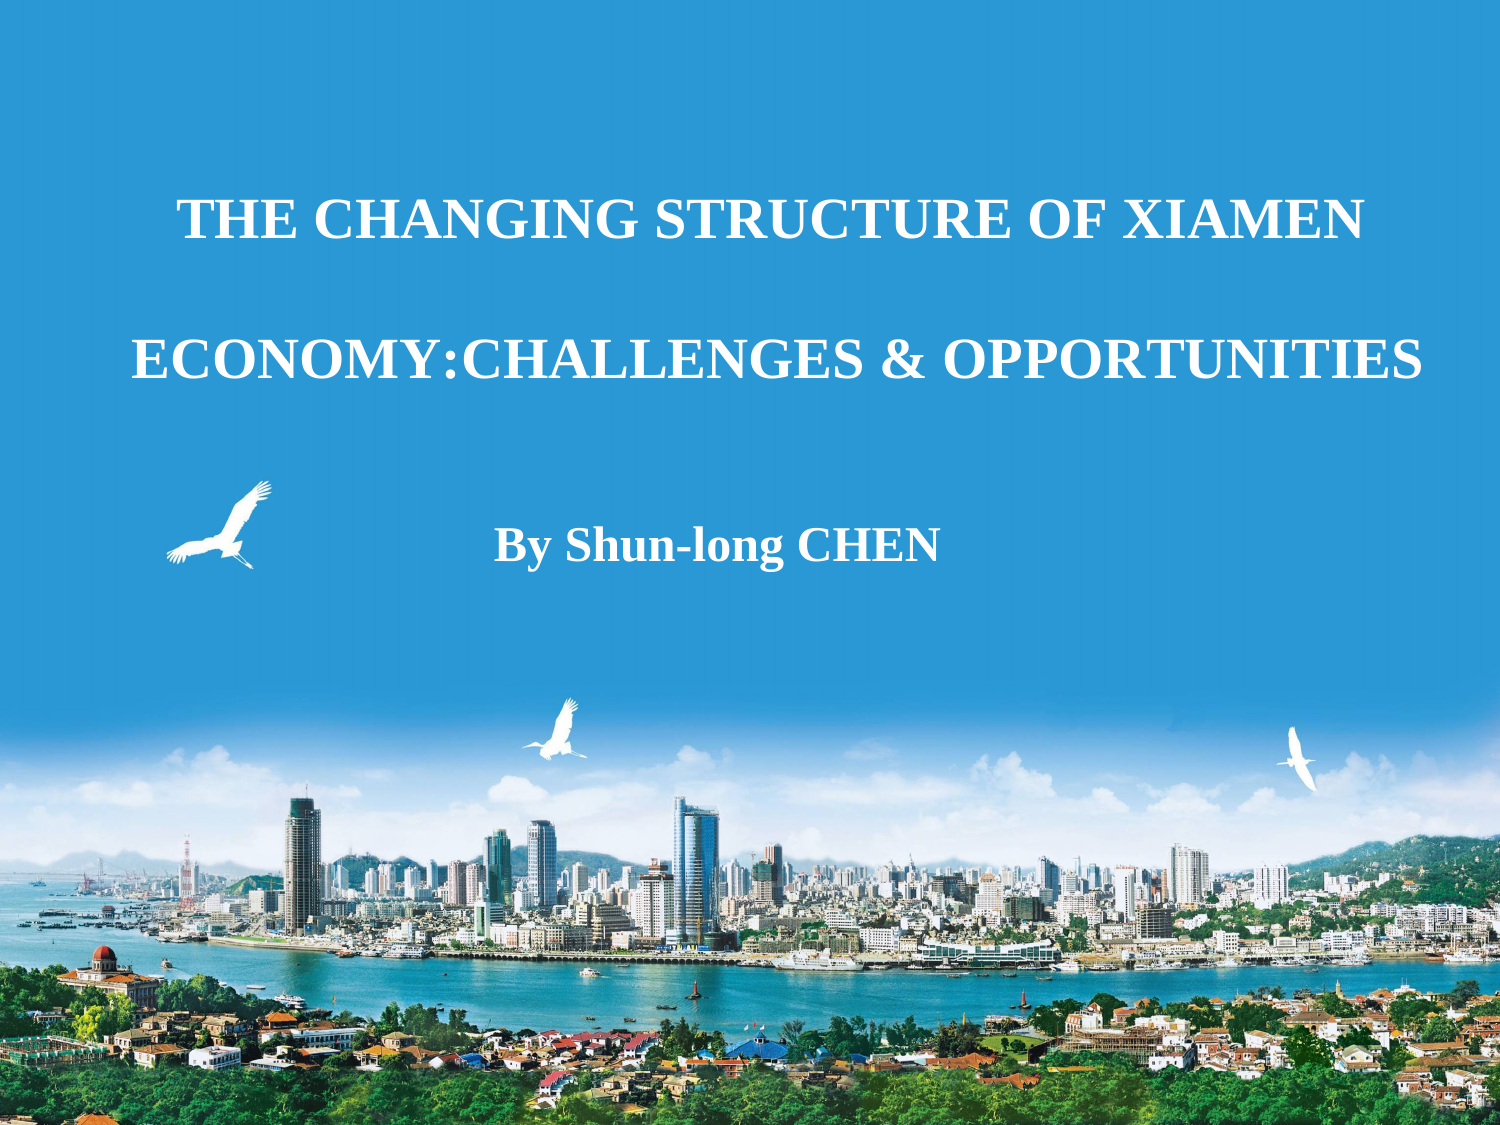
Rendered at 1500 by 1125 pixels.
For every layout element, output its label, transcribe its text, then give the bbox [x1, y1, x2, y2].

text_box THE CHANGING STRUCTURE OF XIAMEN ECONOMY:CHALLENGES & OPPORTUNITIES [102, 172, 1440, 399]
text_box By Shun-long CHEN [479, 503, 956, 579]
picture [0, 0, 1500, 1125]
